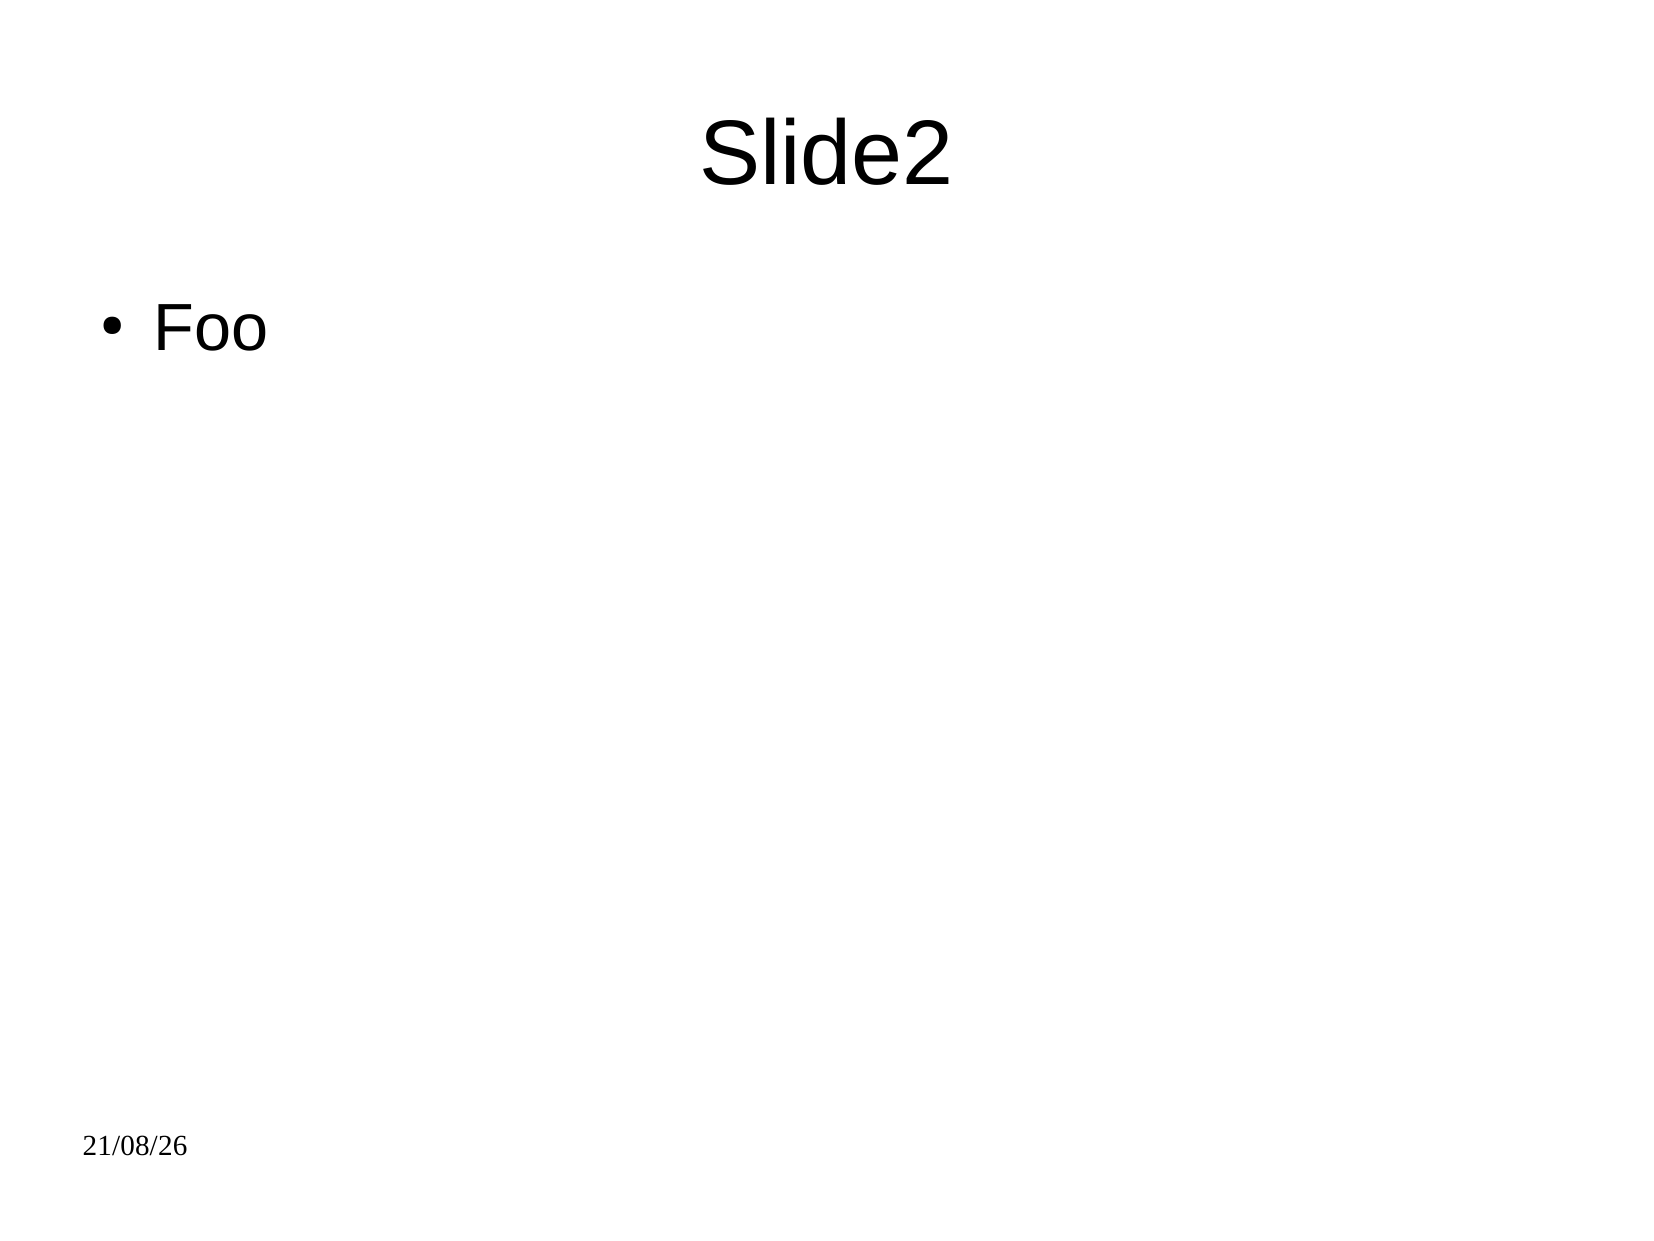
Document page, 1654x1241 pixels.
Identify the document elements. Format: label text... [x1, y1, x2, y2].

list Foo [82, 290, 1571, 1010]
title Slide2 [82, 49, 1571, 257]
